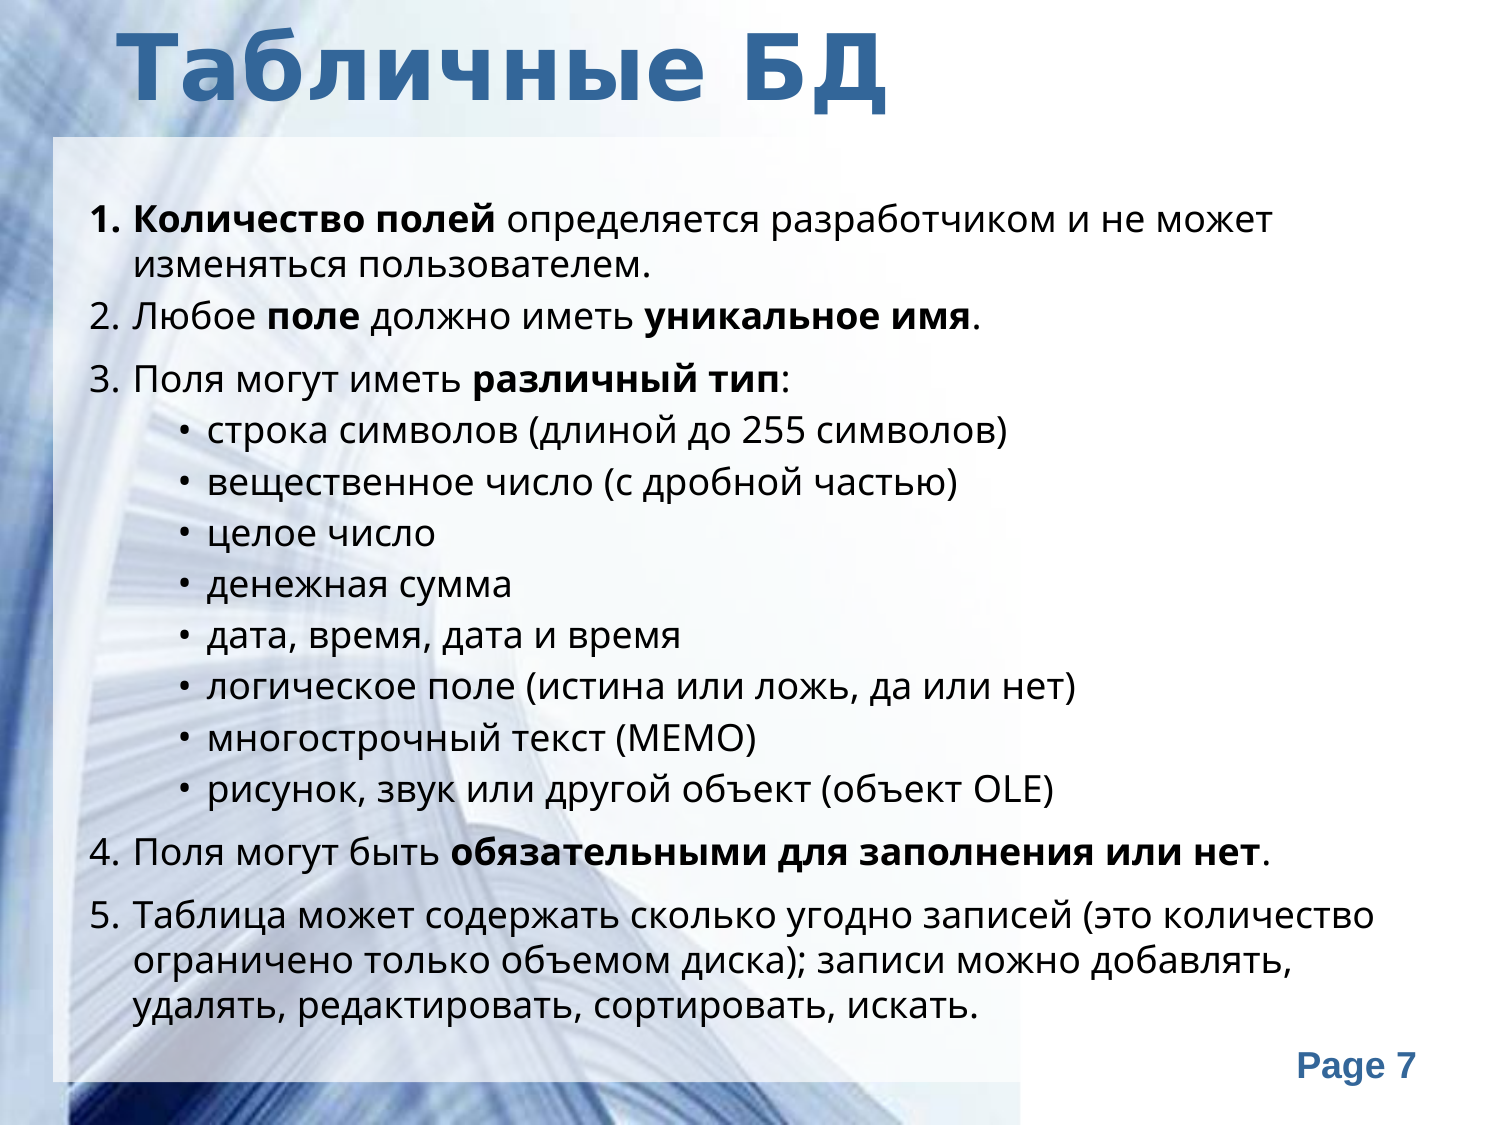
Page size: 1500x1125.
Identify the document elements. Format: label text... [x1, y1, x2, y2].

text_box Табличные БД [102, 1, 1438, 128]
picture [0, 0, 1500, 1125]
text_box Количество полей определяется разработчиком и не может изменяться пользователем. Любое поле должно иметь уникальное имя. Поля могут иметь различный тип: строка символов (длиной до 255 символов) вещественное число (с дробной частью) целое число денежная сумма дата, время, дата и время логическое поле (истина или ложь, да или нет) многострочный текст (МЕМО) рисунок, звук или другой объект (объект OLE) Поля могут быть обязательными для заполнения или нет. Таблица может содержать сколько угодно записей (это количество ограничено только объемом диска); записи можно добавлять, удалять, редактировать, сортировать, искать. [74, 187, 1438, 1085]
